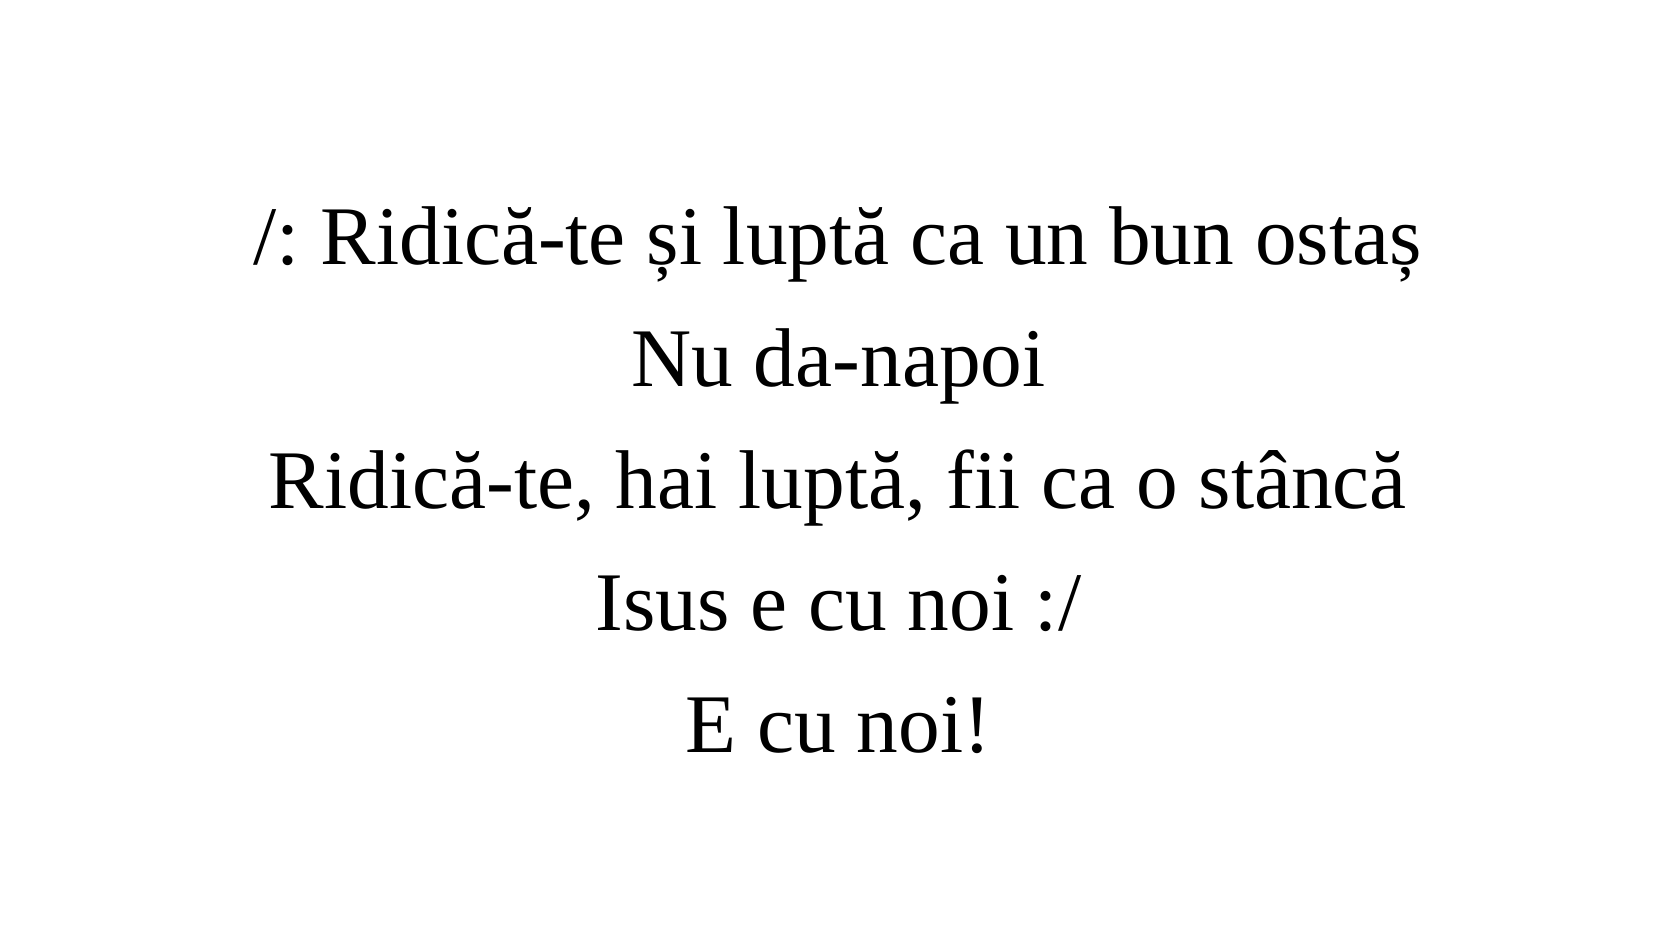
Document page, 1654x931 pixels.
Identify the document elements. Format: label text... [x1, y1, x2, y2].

subtitle /: Ridică-te și luptă ca un bun ostaș Nu da-napoi Ridică-te, hai luptă, fii ca o stâncă Isus e cu noi :/ E cu noi! [141, 176, 1536, 775]
